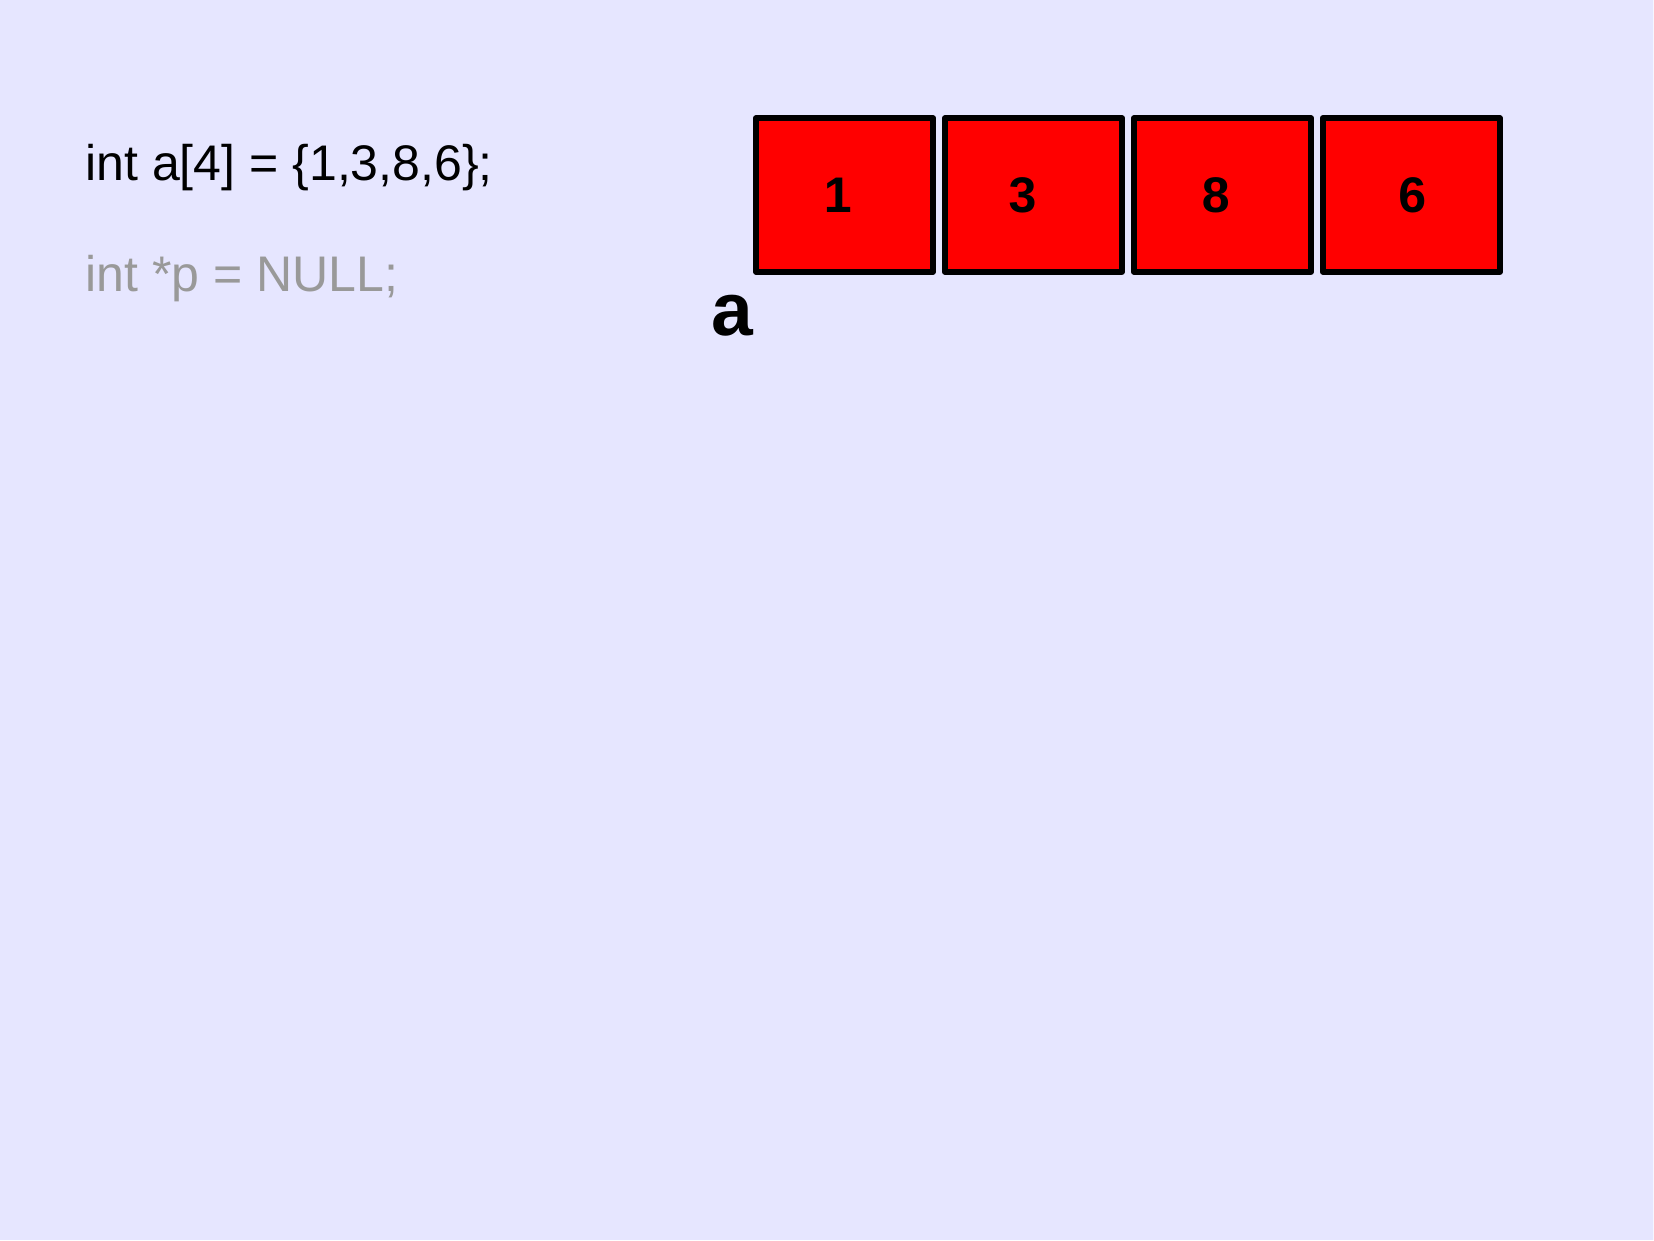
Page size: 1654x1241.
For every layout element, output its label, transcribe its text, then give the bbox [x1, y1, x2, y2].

text_box [755, 118, 934, 272]
text_box a [696, 259, 756, 359]
text_box [944, 118, 1123, 272]
text_box [1322, 118, 1501, 272]
text_box 1 [809, 159, 867, 231]
text_box 3 [993, 159, 1052, 231]
text_box 6 [1383, 159, 1441, 231]
text_box 8 [1187, 159, 1245, 233]
text_box [1133, 118, 1312, 272]
text_box int a[4] = {1,3,8,6}; int *p = NULL; [70, 127, 721, 310]
